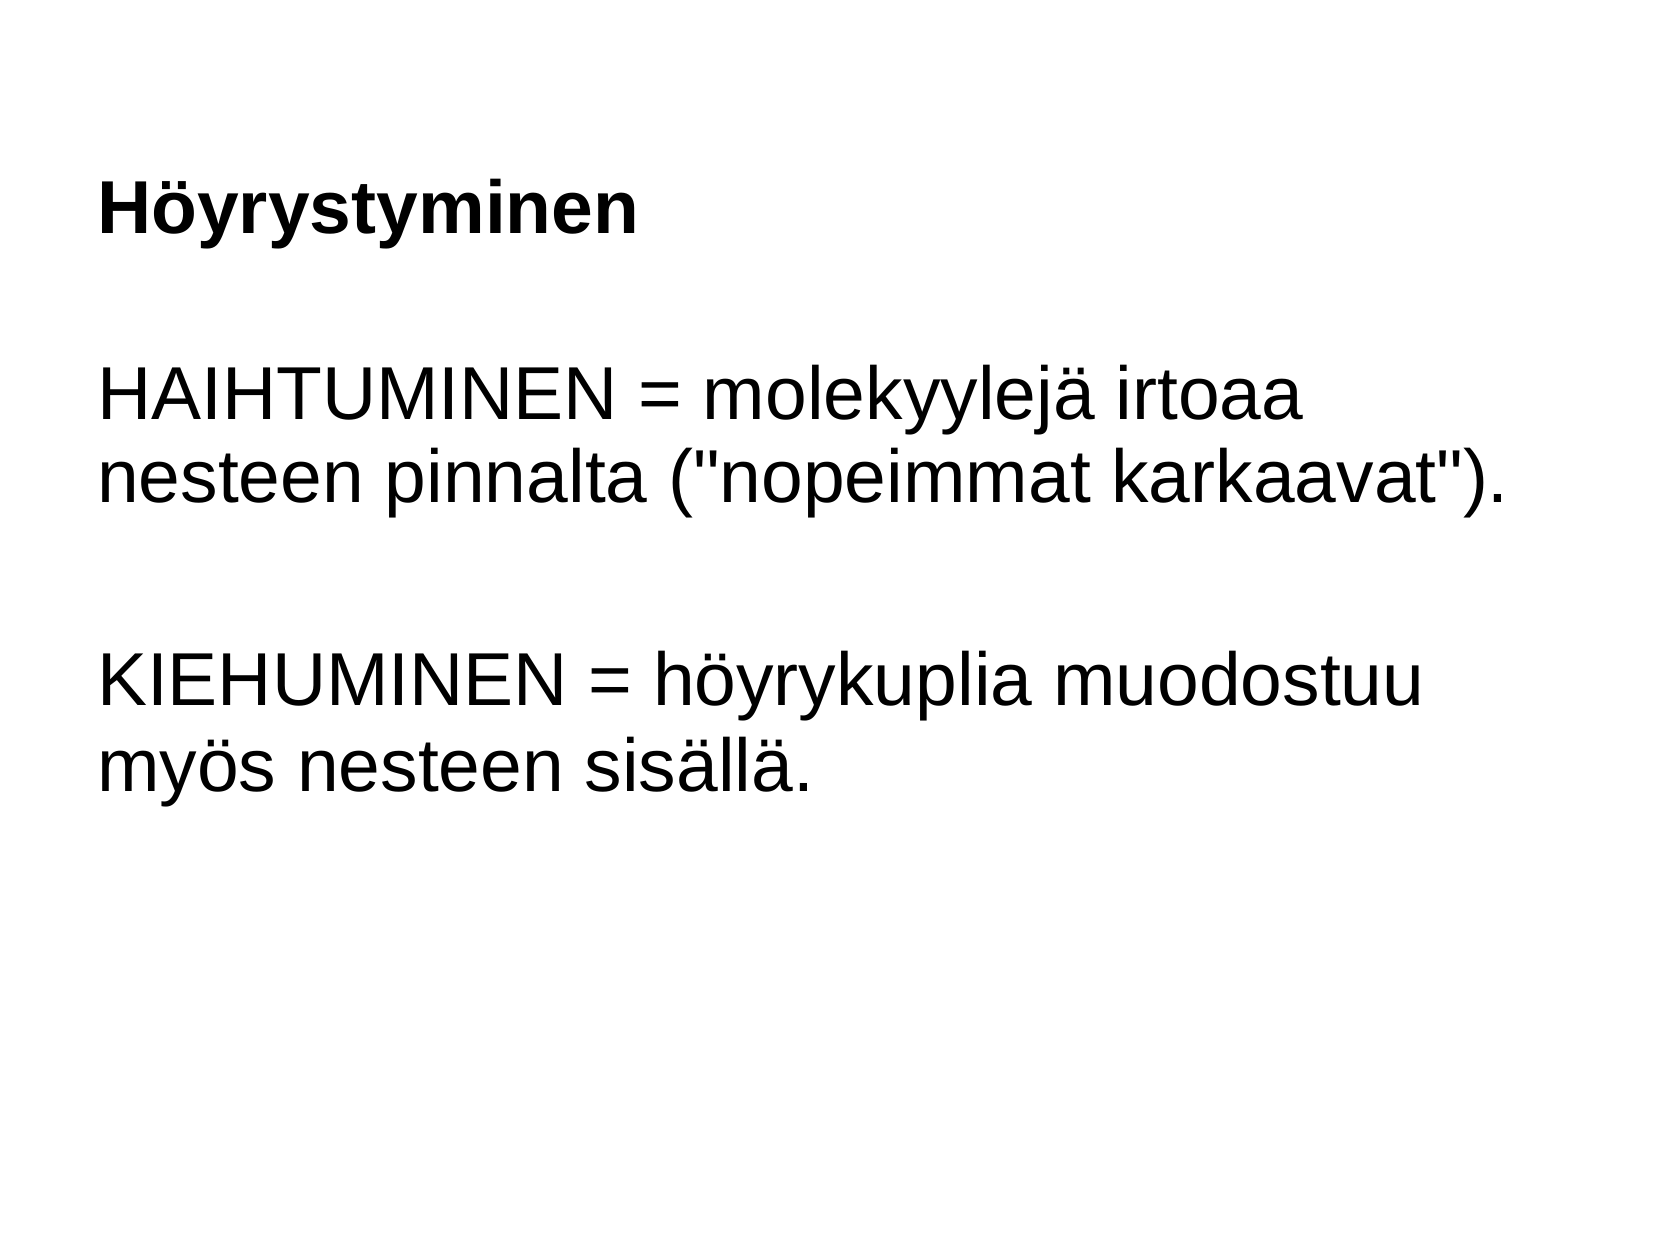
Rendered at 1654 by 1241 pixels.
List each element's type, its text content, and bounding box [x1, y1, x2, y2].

text_box Höyrystyminen HAIHTUMINEN = molekyylejä irtoaa nesteen pinnalta ("nopeimmat karkaavat"). KIEHUMINEN = höyrykuplia muodostuu myös nesteen sisällä. [82, 153, 1548, 847]
